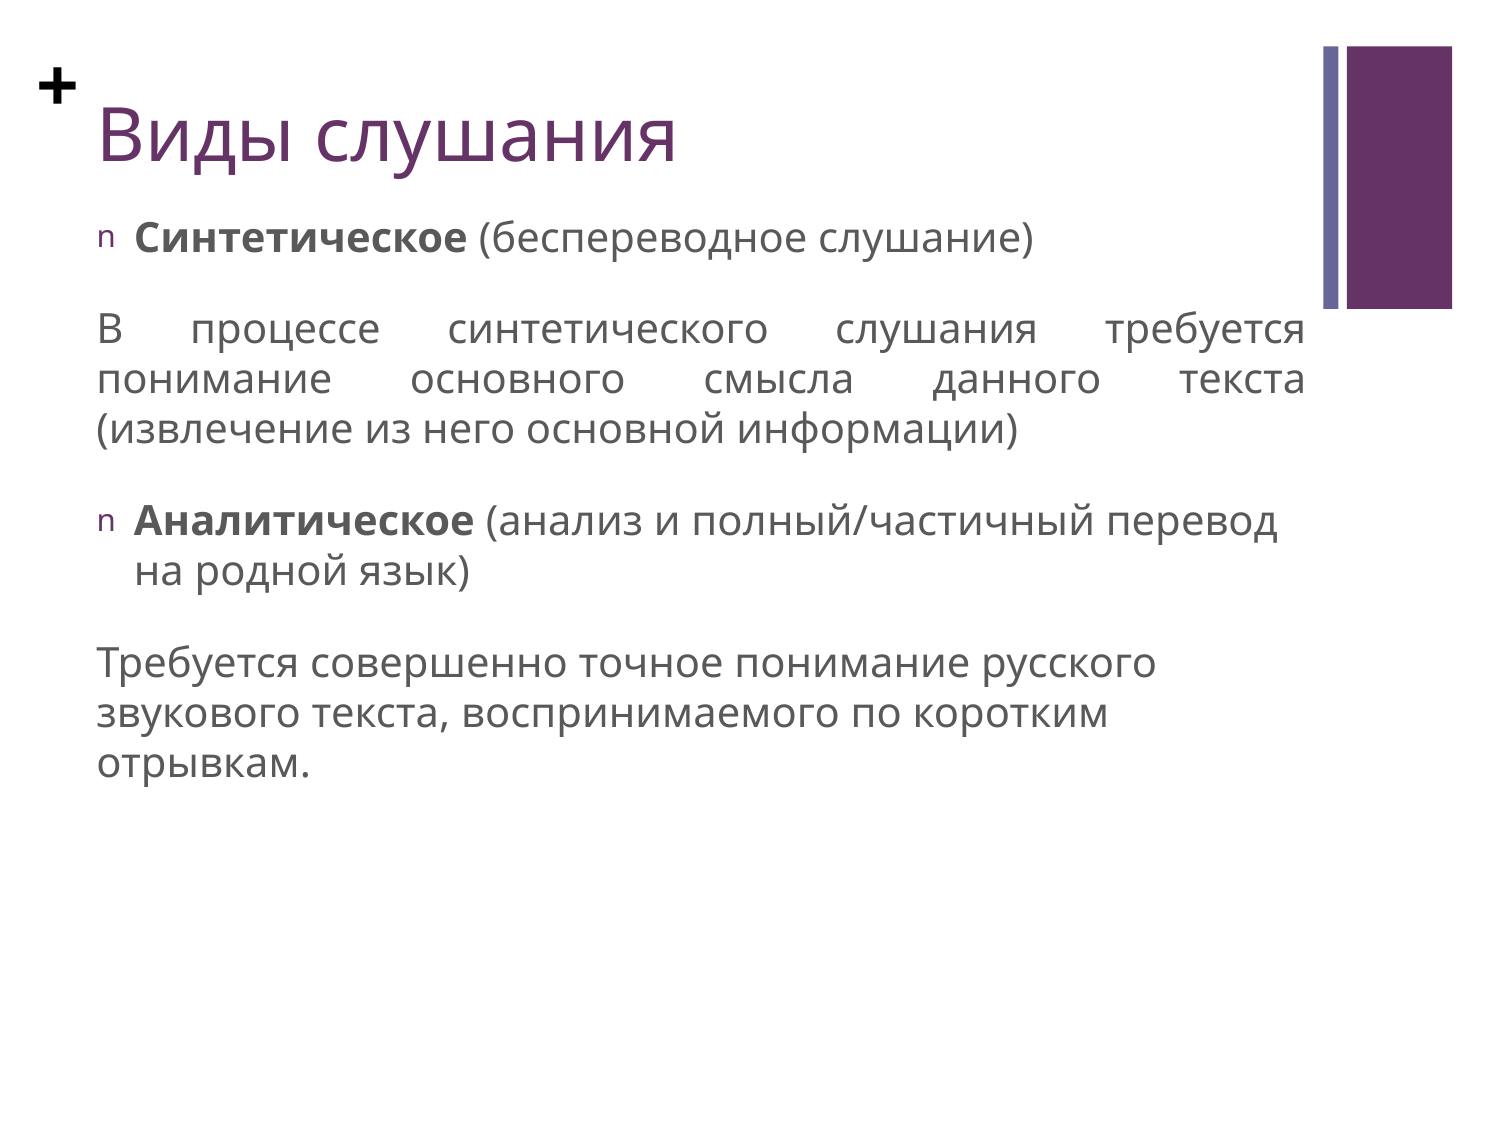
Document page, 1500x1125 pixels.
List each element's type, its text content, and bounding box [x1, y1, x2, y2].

list Синтетическое (беспереводное слушание) В процессе синтетического слушания требуется понимание основного смысла данного текста (извлечение из него основной информации) Аналитическое (анализ и полный/частичный перевод на родной язык) Требуется совершенно точное понимание русского звукового текста, воспринимаемого по коротким отрывкам. [81, 202, 1322, 1005]
title Виды слушания [81, 79, 1322, 202]
